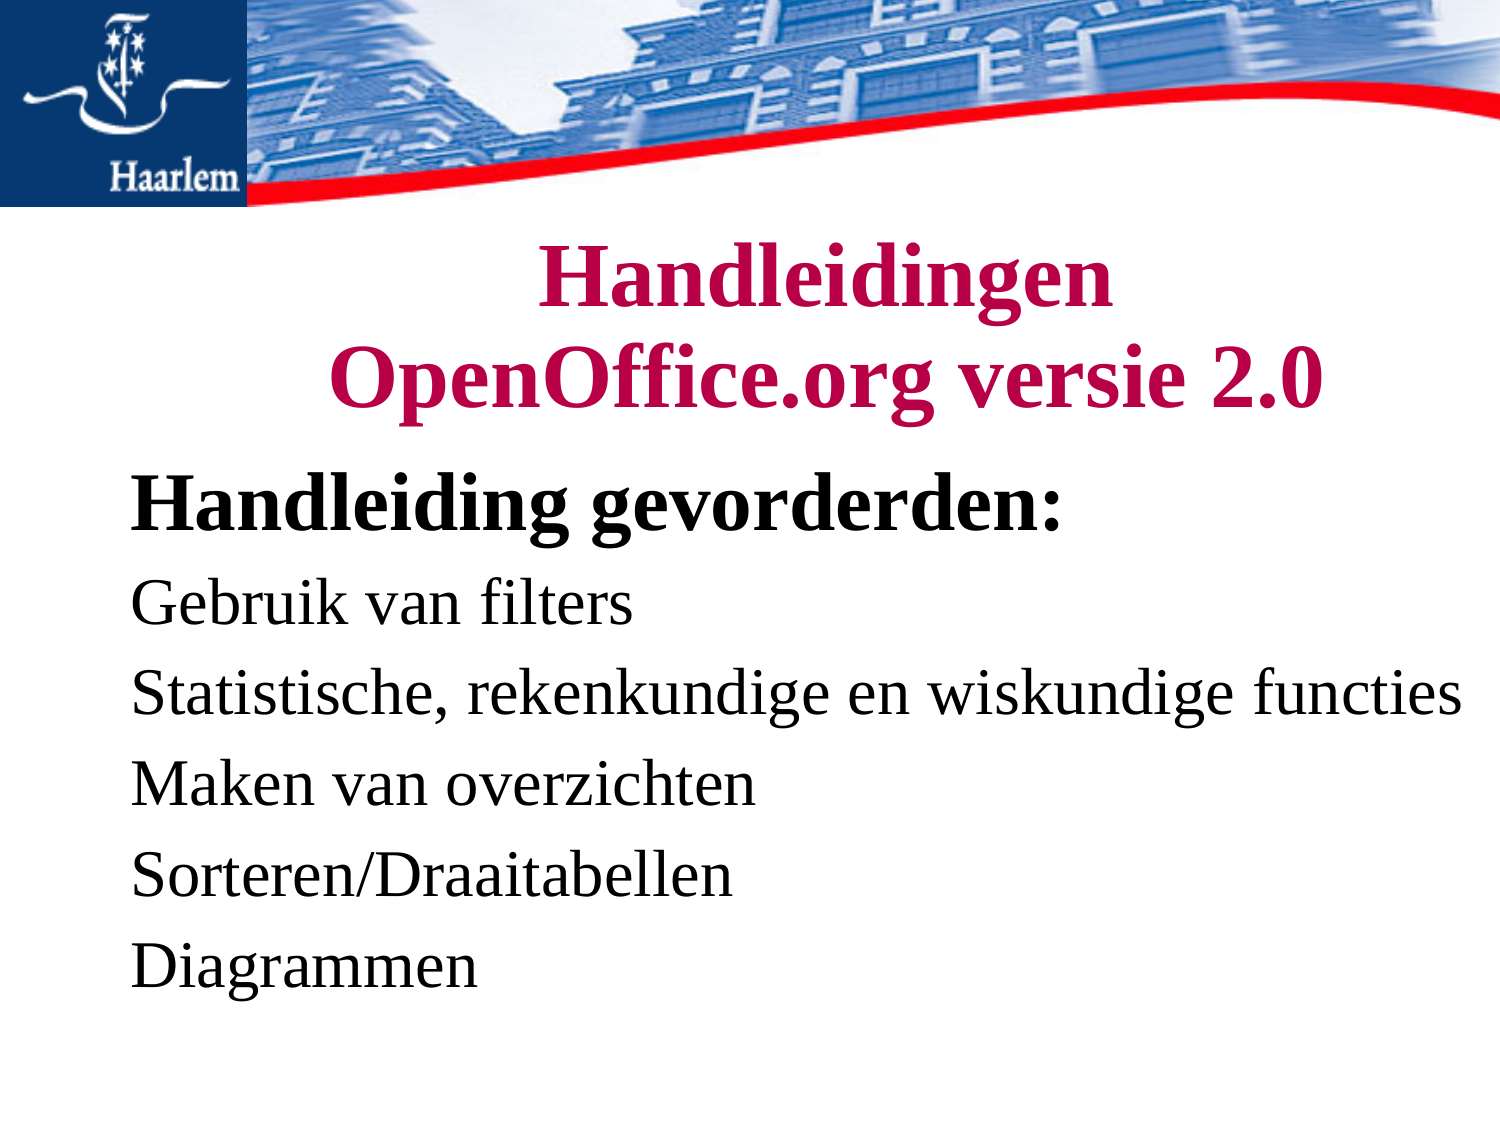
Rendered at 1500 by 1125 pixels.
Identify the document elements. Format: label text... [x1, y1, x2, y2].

title Handleidingen OpenOffice.org versie 2.0 [124, 196, 1500, 456]
picture [0, 0, 1500, 207]
list Handleiding gevorderden: Gebruik van filters Statistische, rekenkundige en wiskundige functies Maken van overzichten Sorteren/Draaitabellen Diagrammen [130, 455, 1500, 1125]
